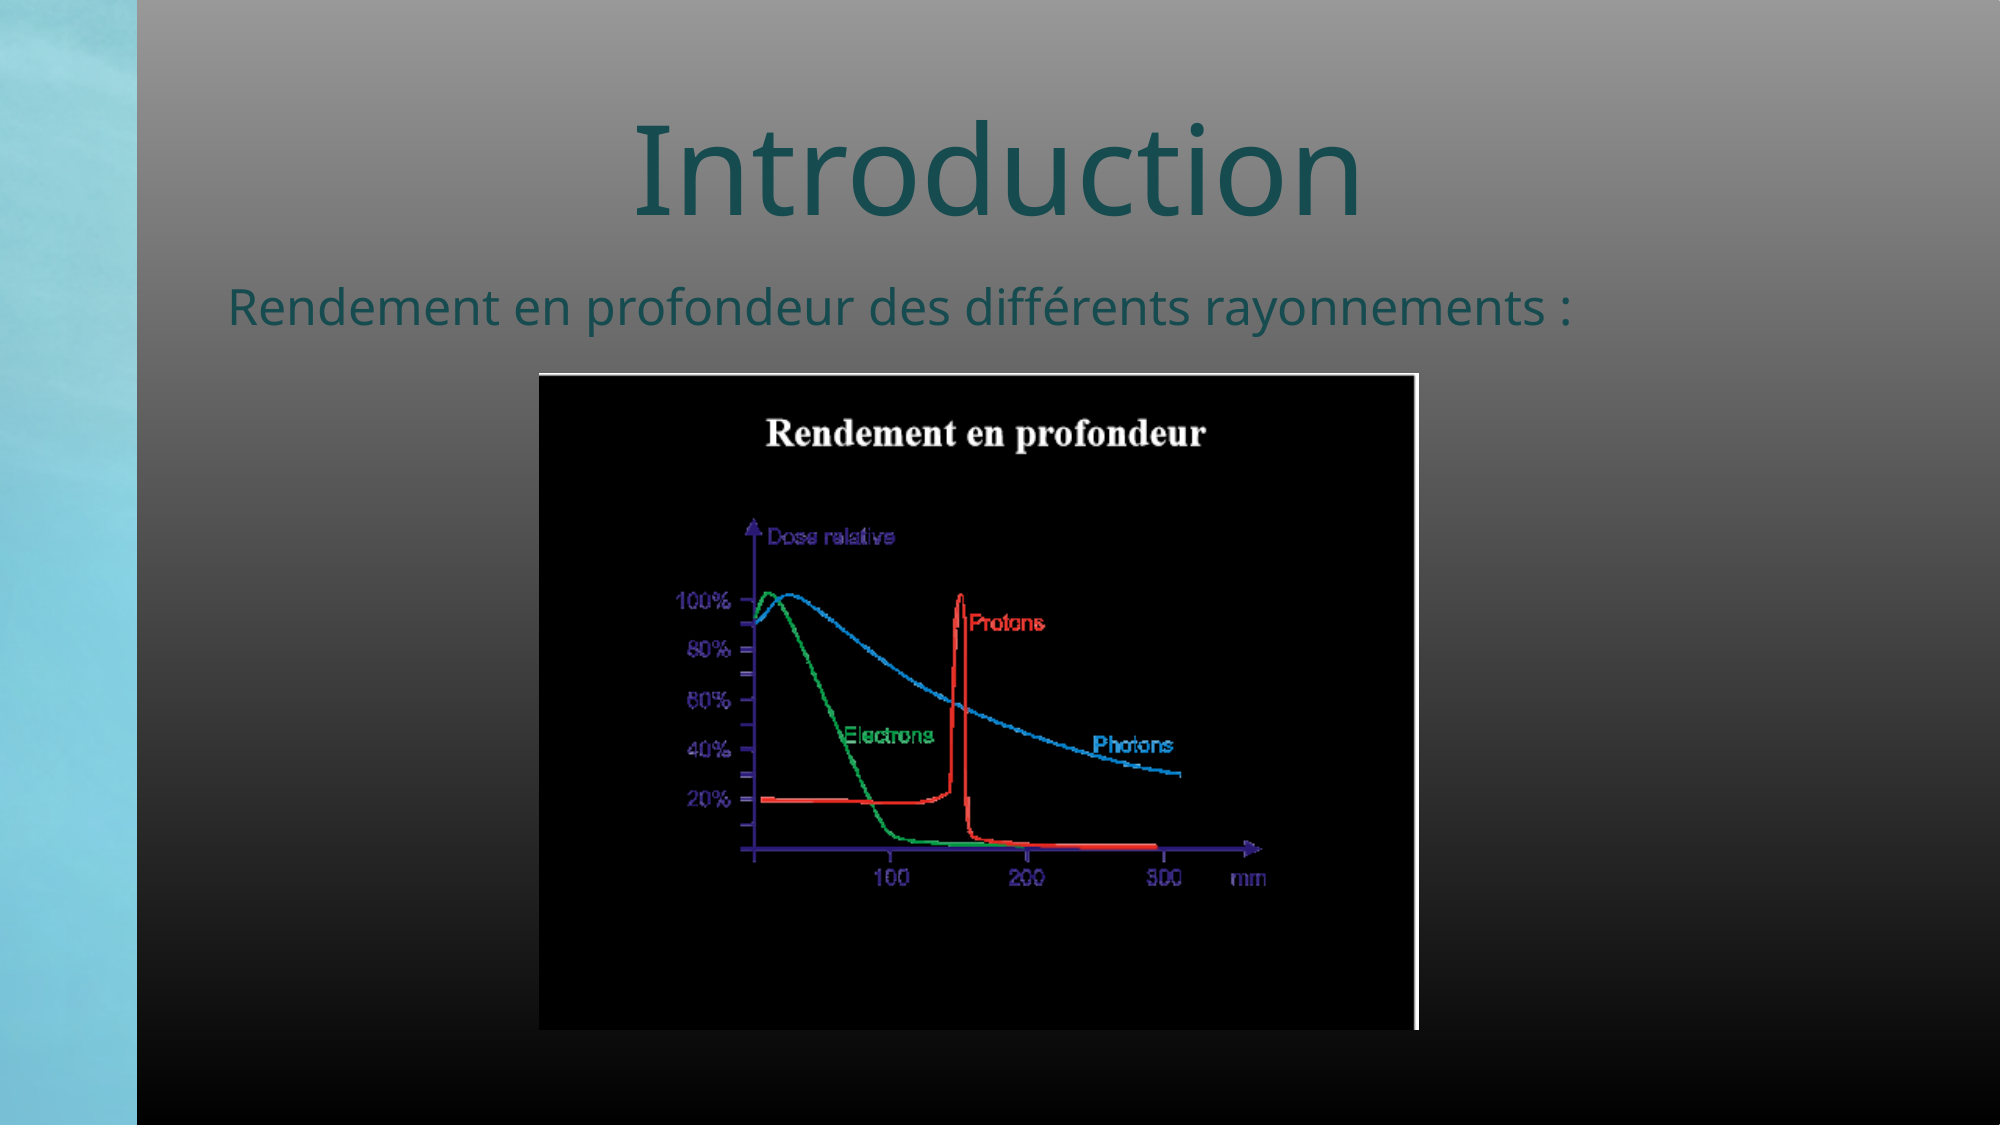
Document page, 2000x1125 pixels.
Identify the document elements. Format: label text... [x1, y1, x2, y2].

title Introduction [212, 62, 1788, 250]
list Rendement en profondeur des différents rayonnements : [212, 275, 1886, 1013]
picture [539, 373, 1419, 1030]
